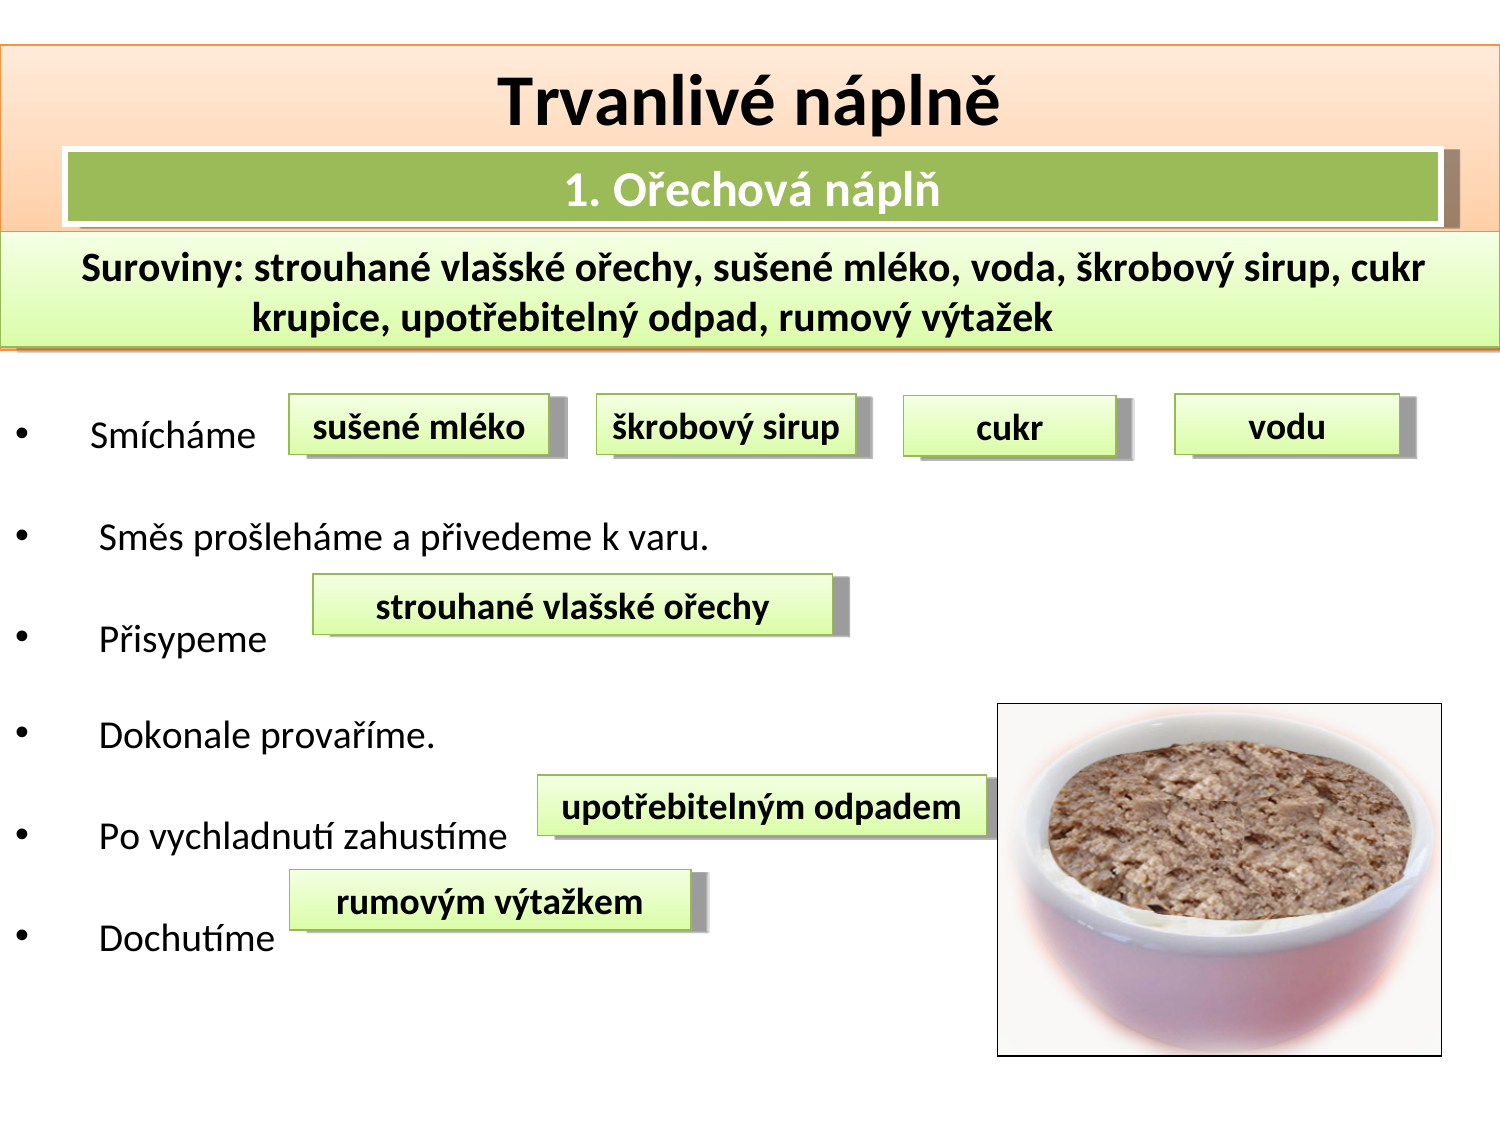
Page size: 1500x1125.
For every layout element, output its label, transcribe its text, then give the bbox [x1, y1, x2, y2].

list Smícháme + + + Směs prošleháme a přivedeme k varu. Přisypeme Dokonale provaříme. Po vychladnutí zahustíme Dochutíme [0, 348, 1351, 1052]
text_box upotřebitelným odpadem [537, 774, 987, 836]
text_box rumovým výtažkem [289, 869, 691, 930]
text_box 1. Ořechová náplň [64, 148, 1441, 225]
text_box strouhané vlašské ořechy [312, 574, 833, 635]
text_box sušené mléko [289, 393, 550, 455]
text_box Trvanlivé náplně [0, 45, 1500, 231]
text_box vodu [1175, 393, 1400, 455]
text_box škrobový sirup [596, 393, 857, 455]
text_box Suroviny: strouhané vlašské ořechy, sušené mléko, voda, škrobový sirup, cukr krupice, upotřebitelný odpad, rumový výtažek [0, 231, 1500, 348]
picture [998, 704, 1441, 1056]
text_box cukr [903, 395, 1117, 456]
